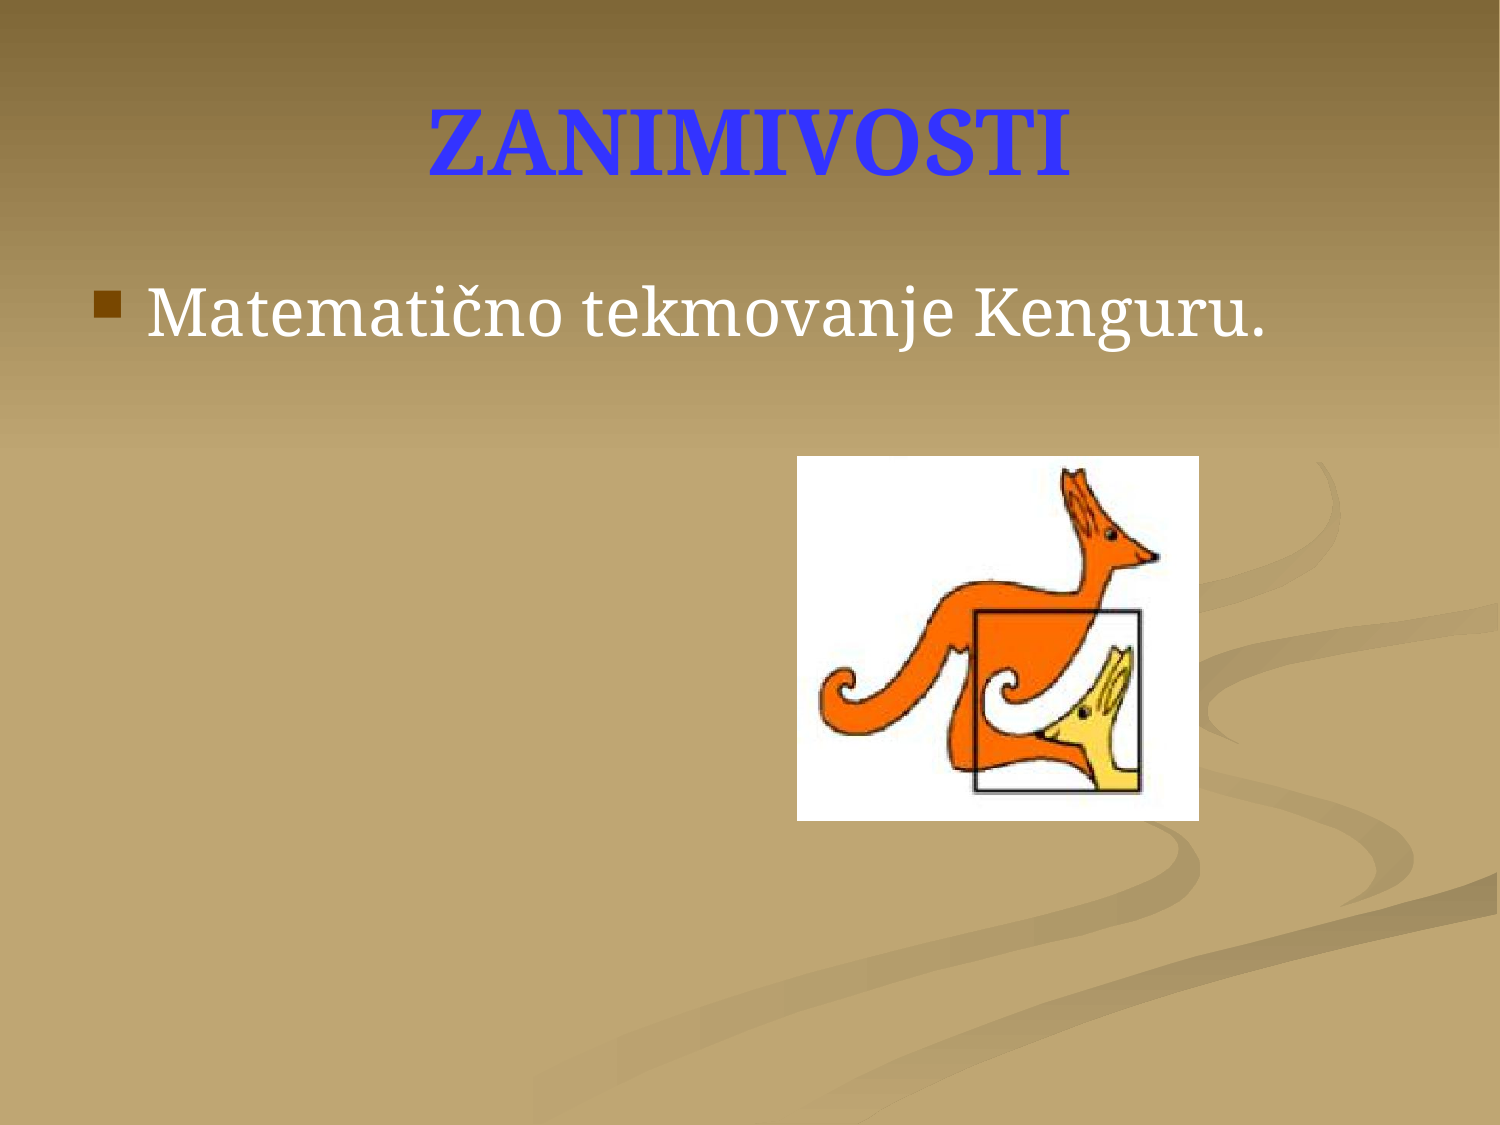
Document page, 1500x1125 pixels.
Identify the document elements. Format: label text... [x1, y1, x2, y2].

list Matematično tekmovanje Kenguru. [75, 262, 1425, 1005]
title ZANIMIVOSTI [75, 45, 1425, 233]
picture [797, 456, 1199, 822]
